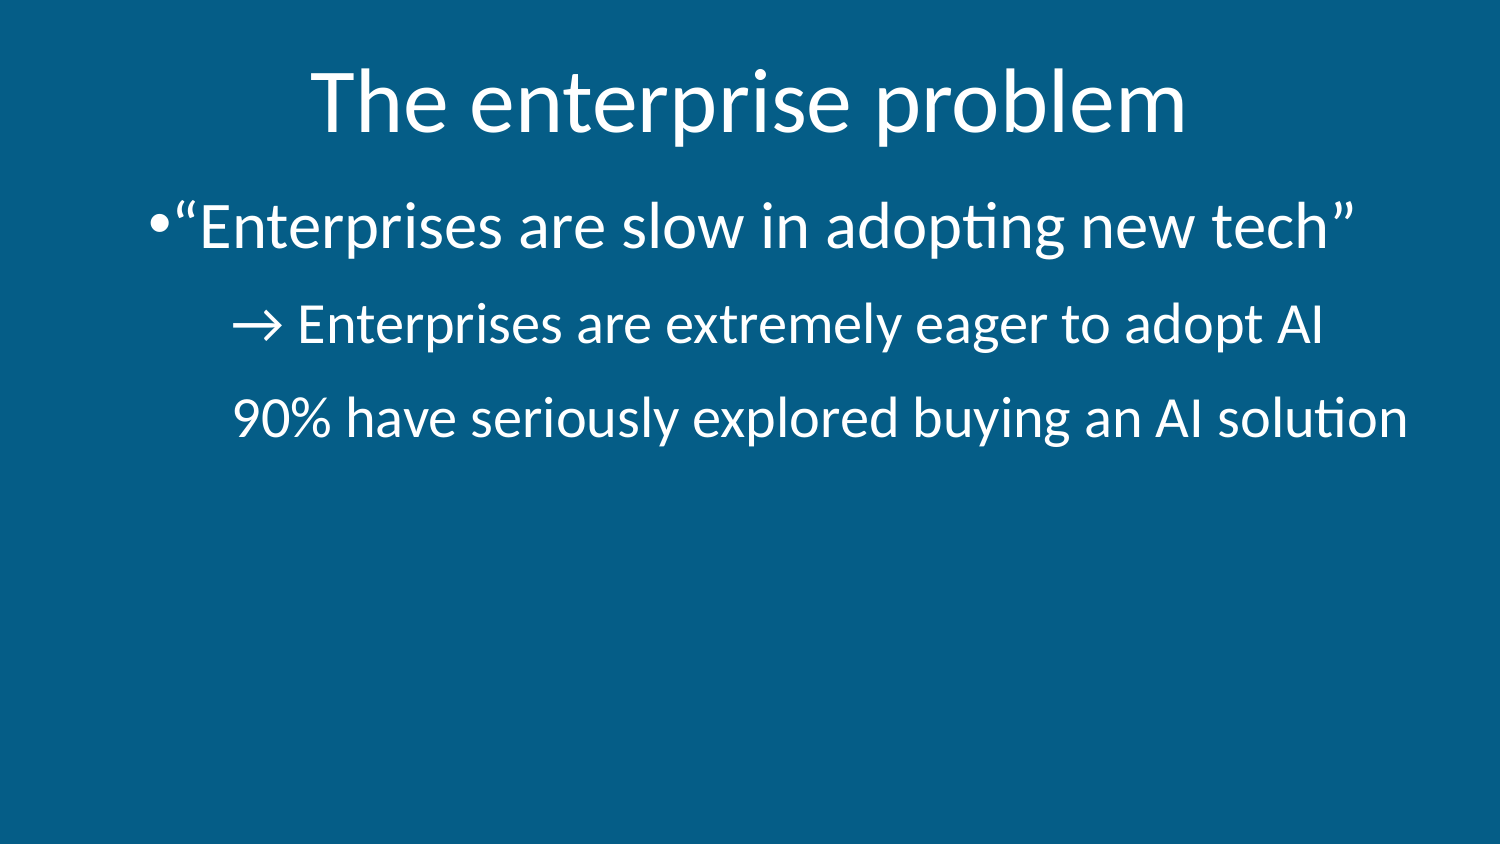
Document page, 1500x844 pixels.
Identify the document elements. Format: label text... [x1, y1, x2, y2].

title The enterprise problem [75, 33, 1425, 174]
list “Enterprises are slow in adopting new tech” → Enterprises are extremely eager to adopt AI 90% have seriously explored buying an AI solution [75, 174, 1465, 816]
